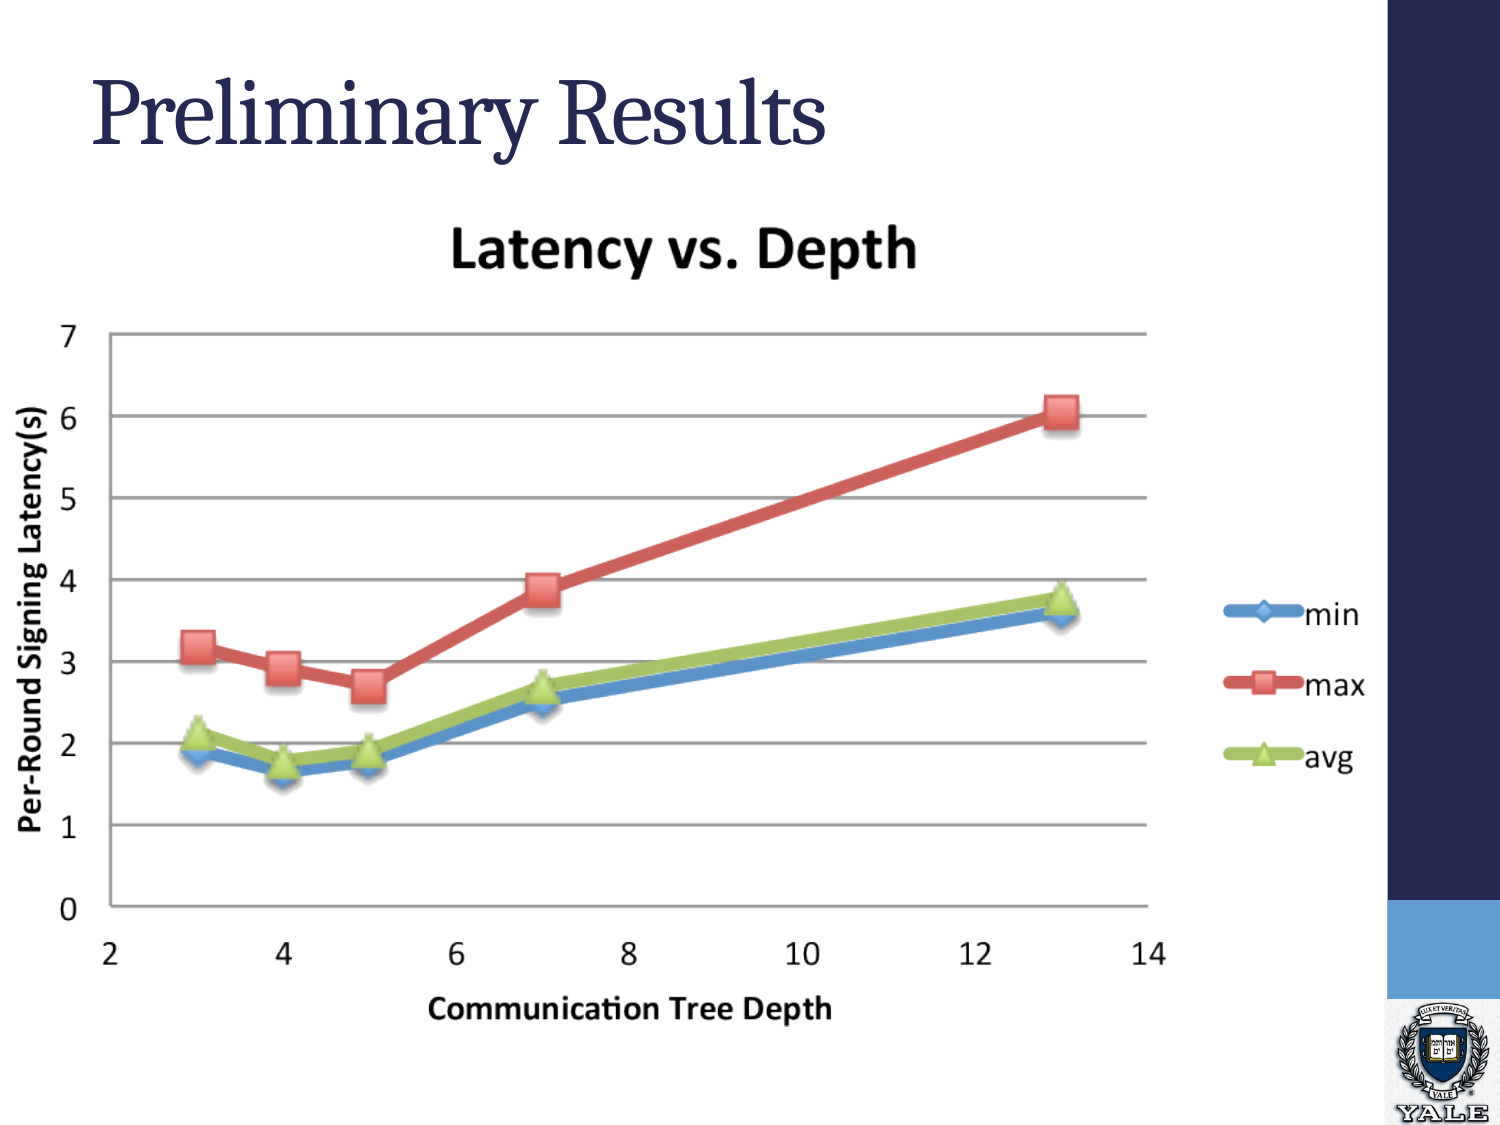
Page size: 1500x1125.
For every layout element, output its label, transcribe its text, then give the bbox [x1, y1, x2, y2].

picture [15, 224, 1366, 1027]
title Preliminary Results [75, 12, 1325, 200]
picture [1384, 999, 1500, 1125]
